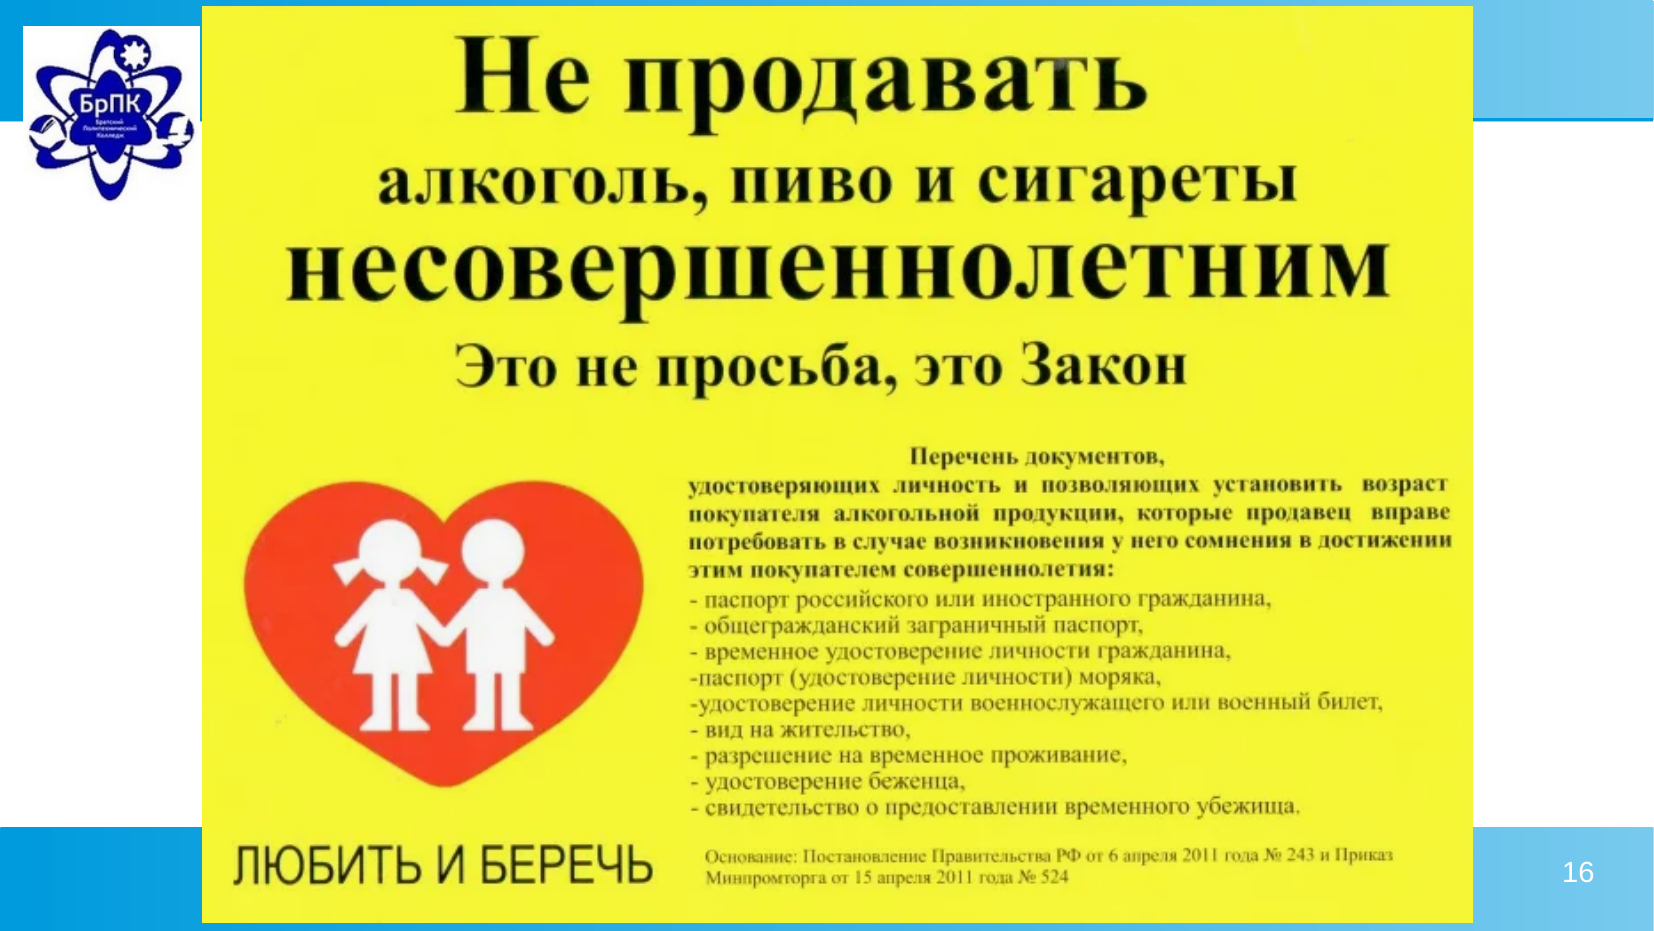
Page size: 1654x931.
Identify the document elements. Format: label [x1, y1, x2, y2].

picture [202, 6, 1473, 923]
picture [23, 27, 200, 204]
